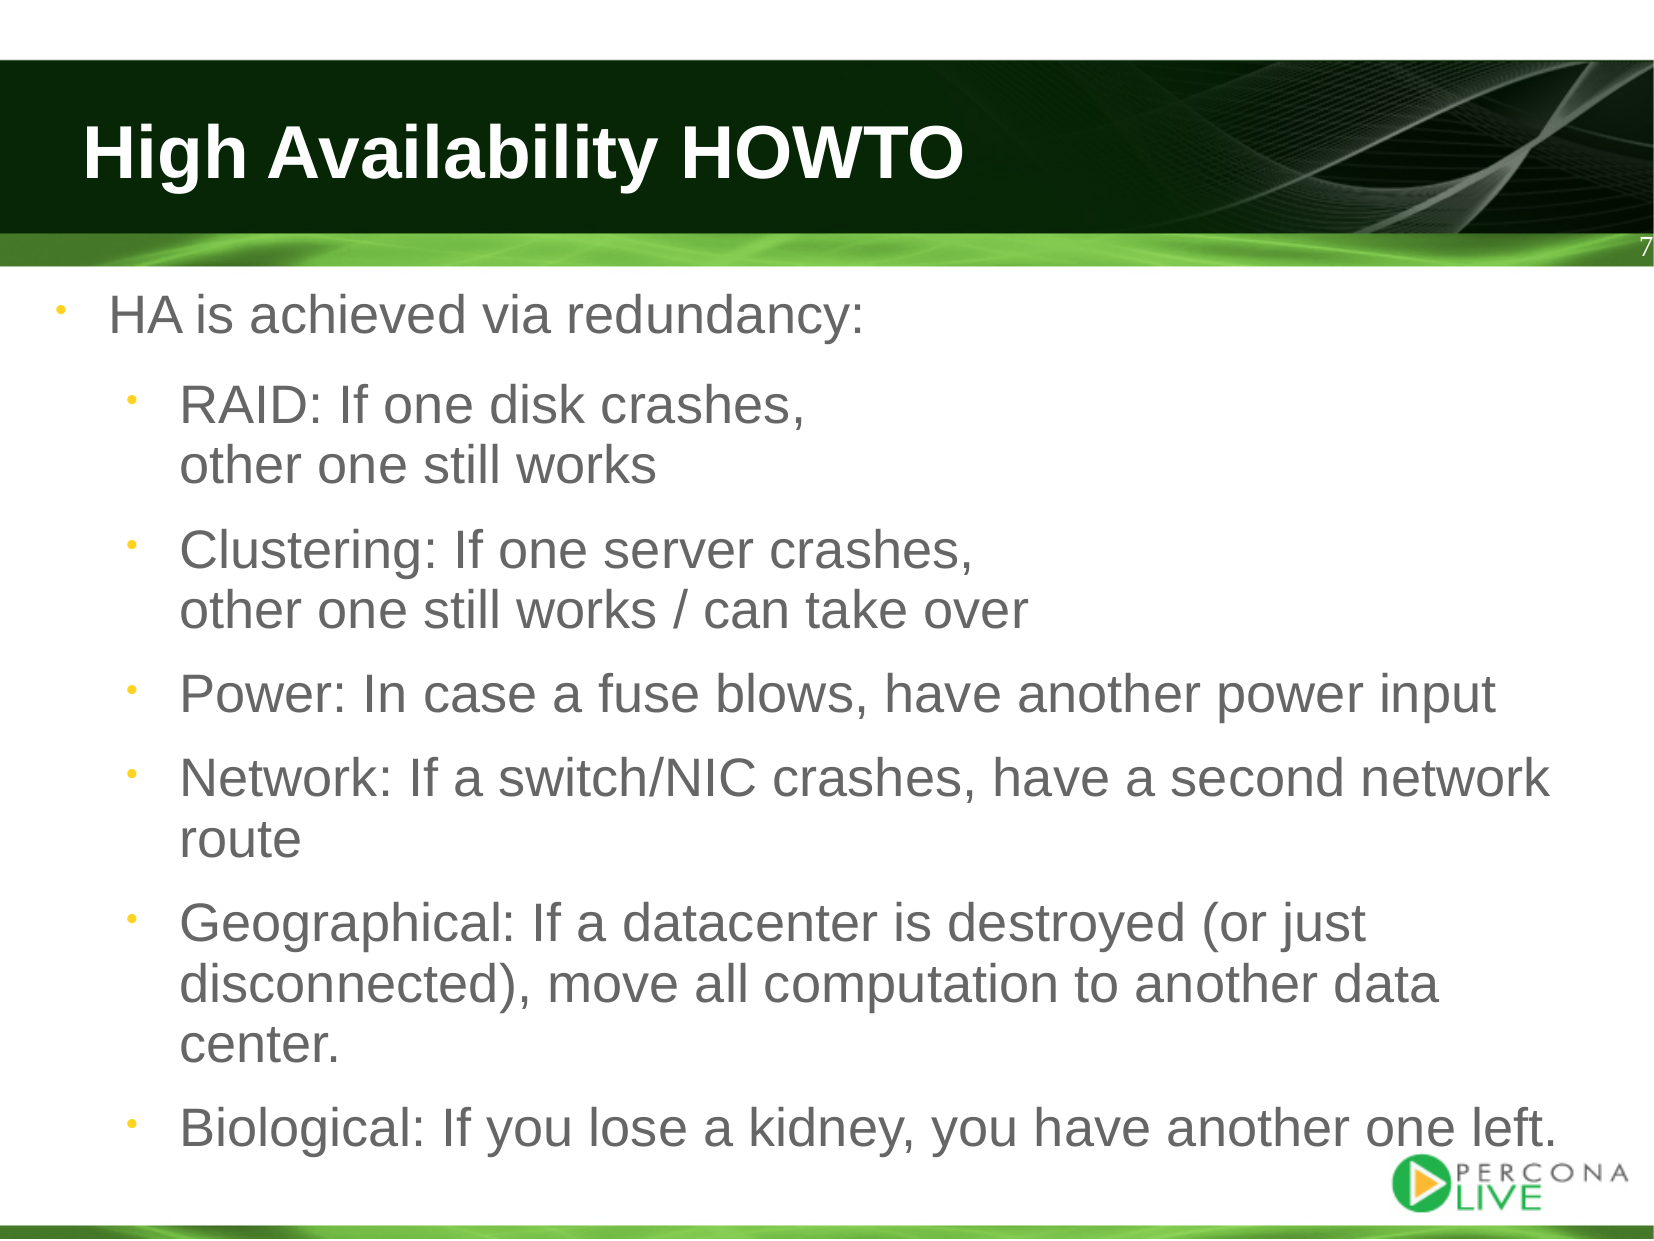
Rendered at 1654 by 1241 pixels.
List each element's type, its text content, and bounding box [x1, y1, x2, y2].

title High Availability HOWTO [82, 49, 1571, 257]
list HA is achieved via redundancy: RAID: If one disk crashes, other one still works Clustering: If one server crashes, other one still works / can take over Power: In case a fuse blows, have another power input Network: If a switch/NIC crashes, have a second network route Geographical: If a datacenter is destroyed (or just disconnected), move all computation to another data center. Biological: If you lose a kidney, you have another one left. [37, 284, 1571, 1159]
picture [0, 1, 1654, 1239]
